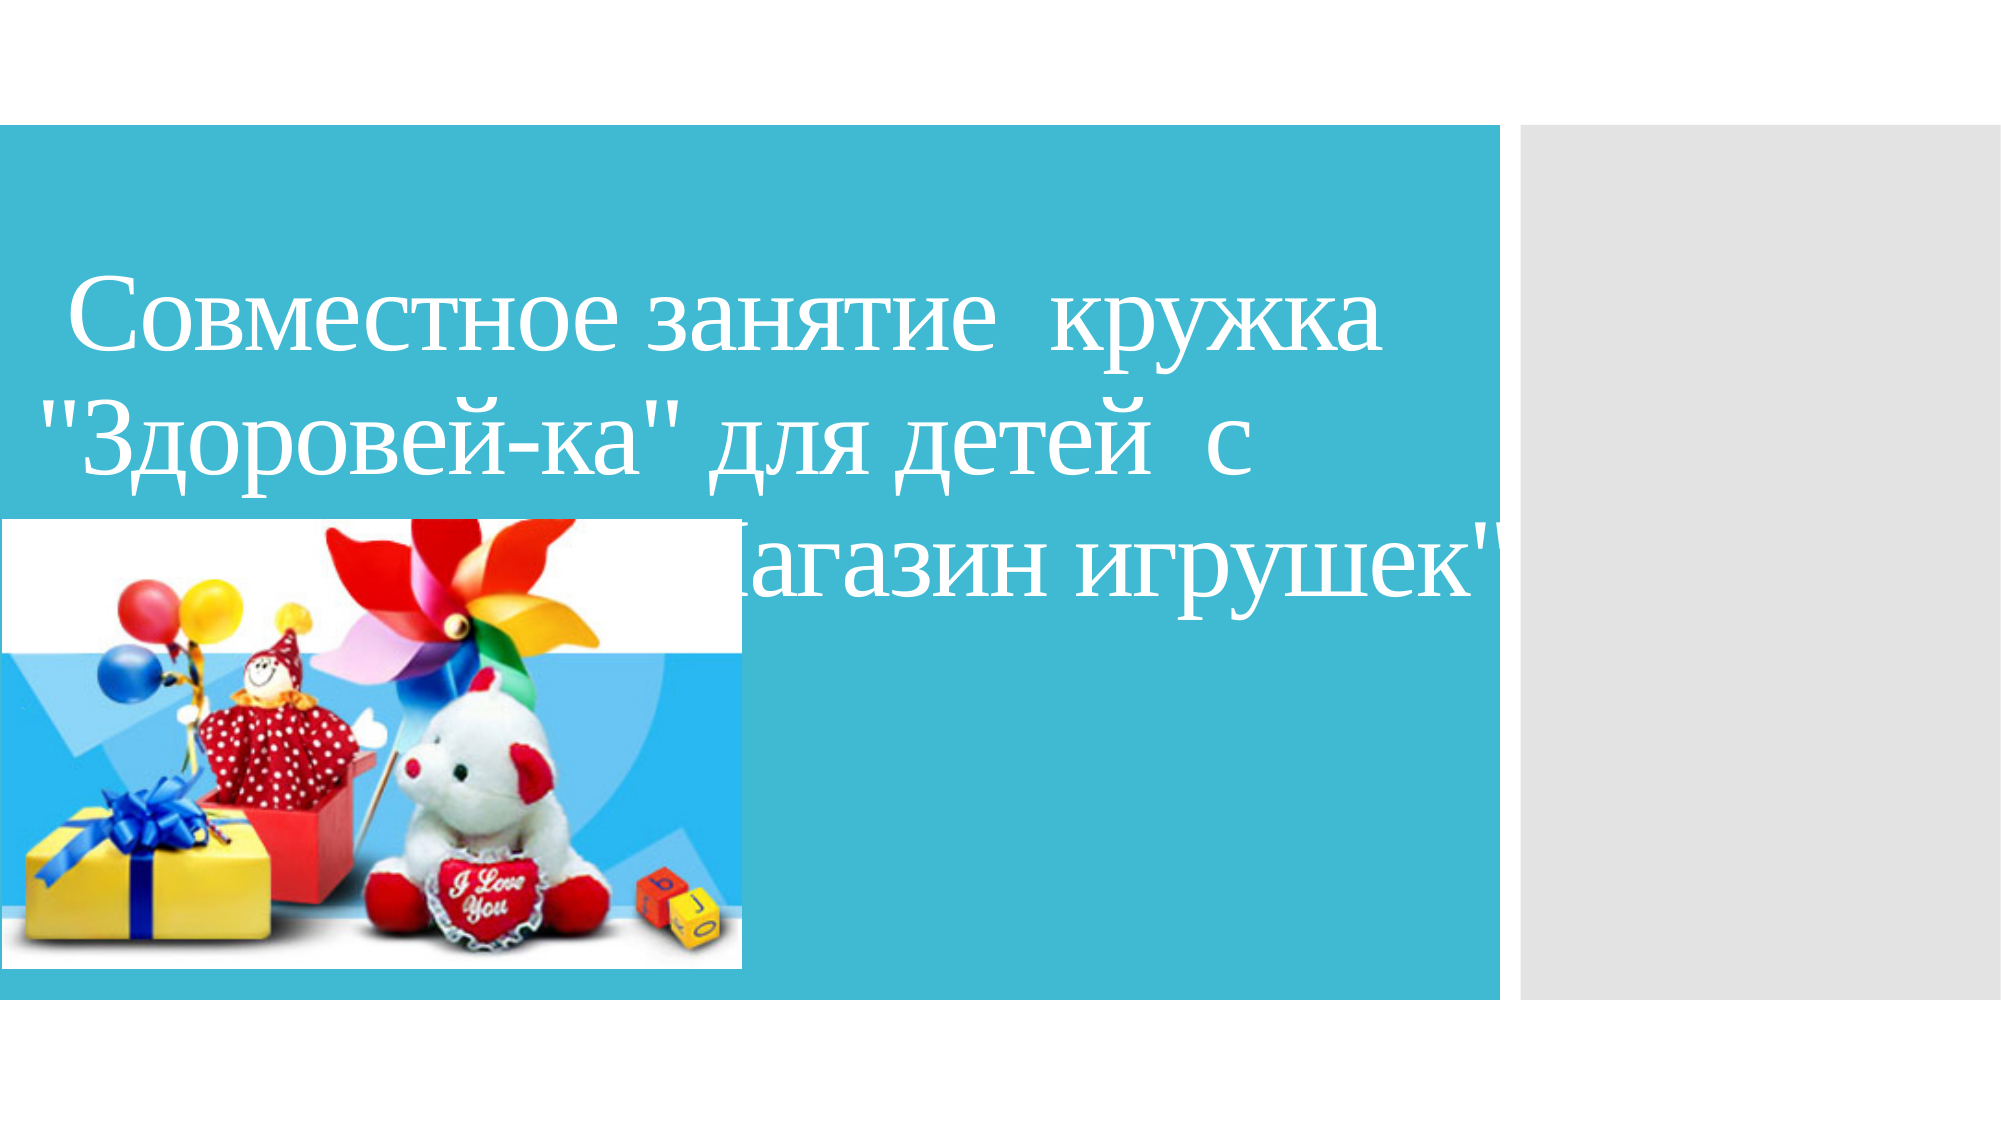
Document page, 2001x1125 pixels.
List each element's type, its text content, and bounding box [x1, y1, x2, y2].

title Совместное занятие кружка "Здоровей-ка" для детей с родителями "Магазин игрушек" [21, 0, 1597, 509]
picture [2, 519, 742, 969]
